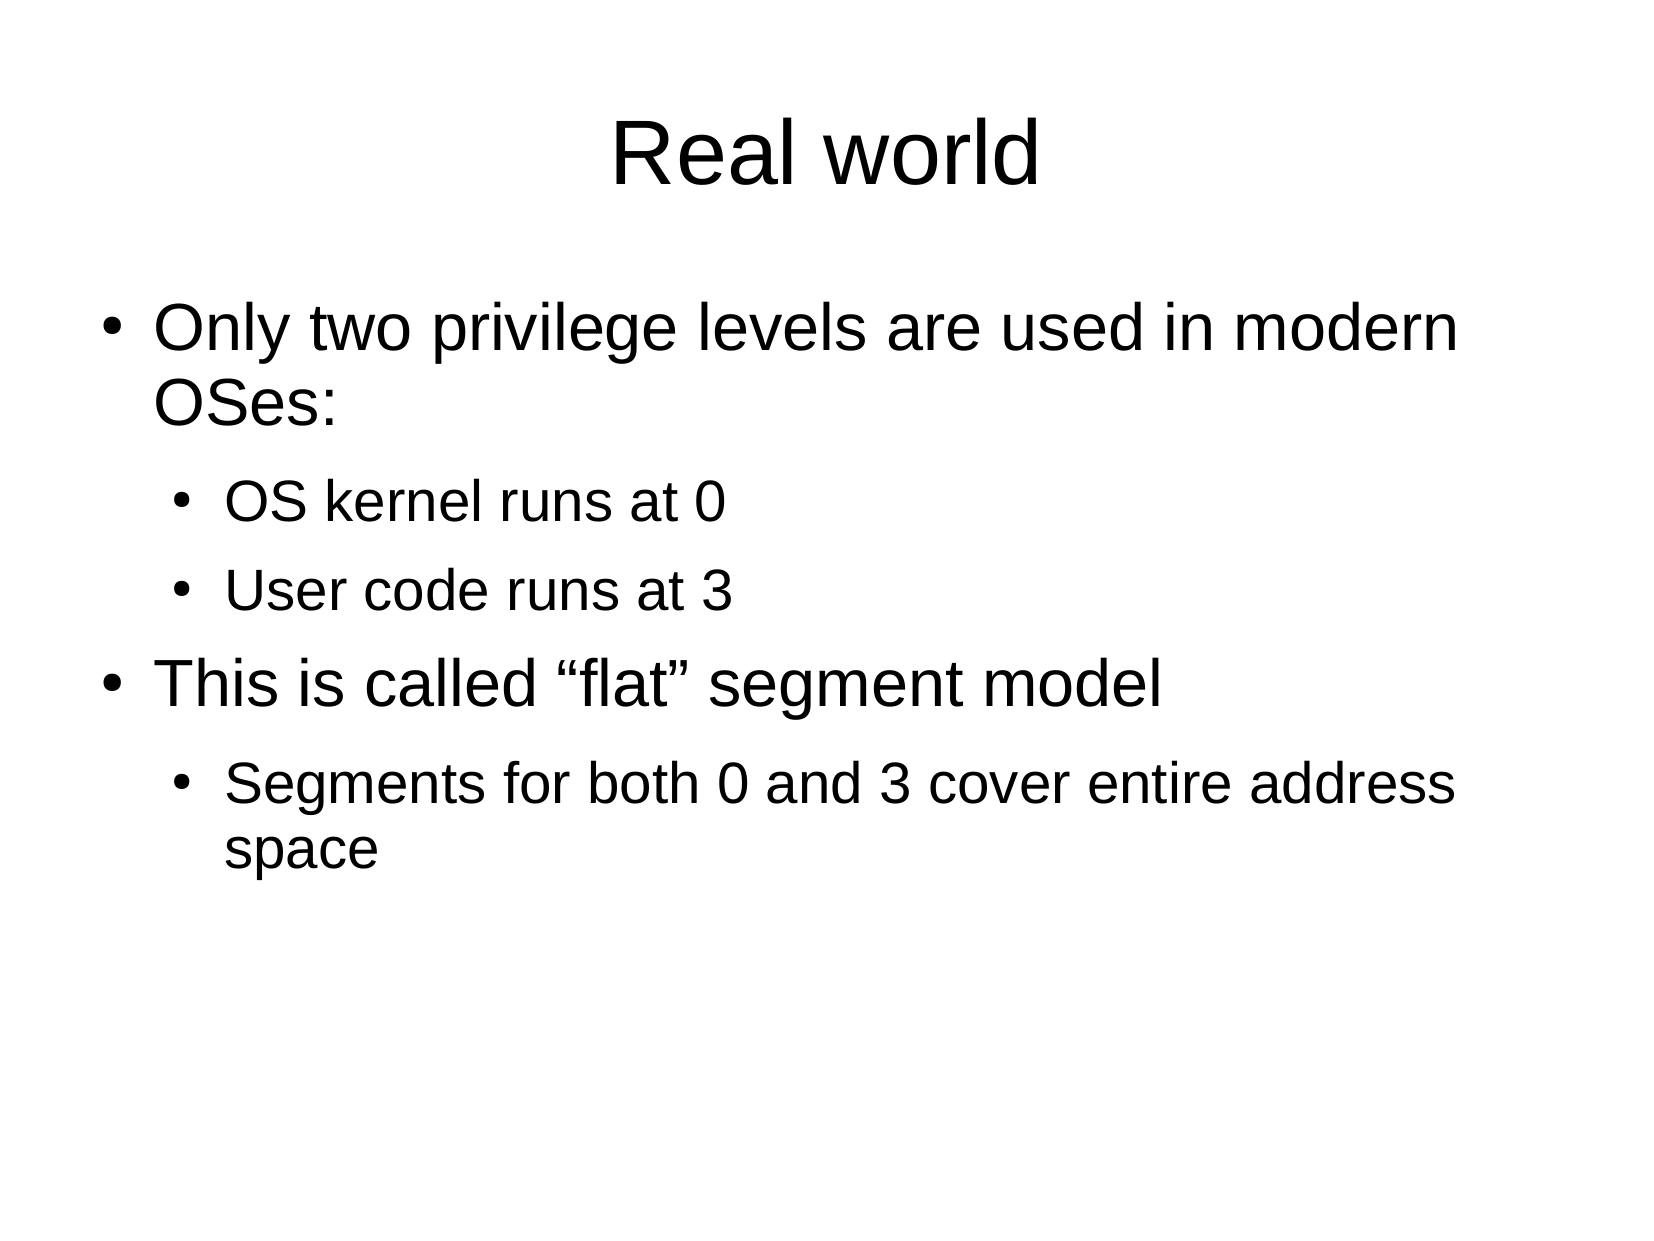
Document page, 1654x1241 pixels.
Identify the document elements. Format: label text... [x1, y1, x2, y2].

title Real world [82, 49, 1571, 257]
list Only two privilege levels are used in modern OSes: OS kernel runs at 0 User code runs at 3 This is called “flat” segment model Segments for both 0 and 3 cover entire address space [82, 290, 1571, 1010]
